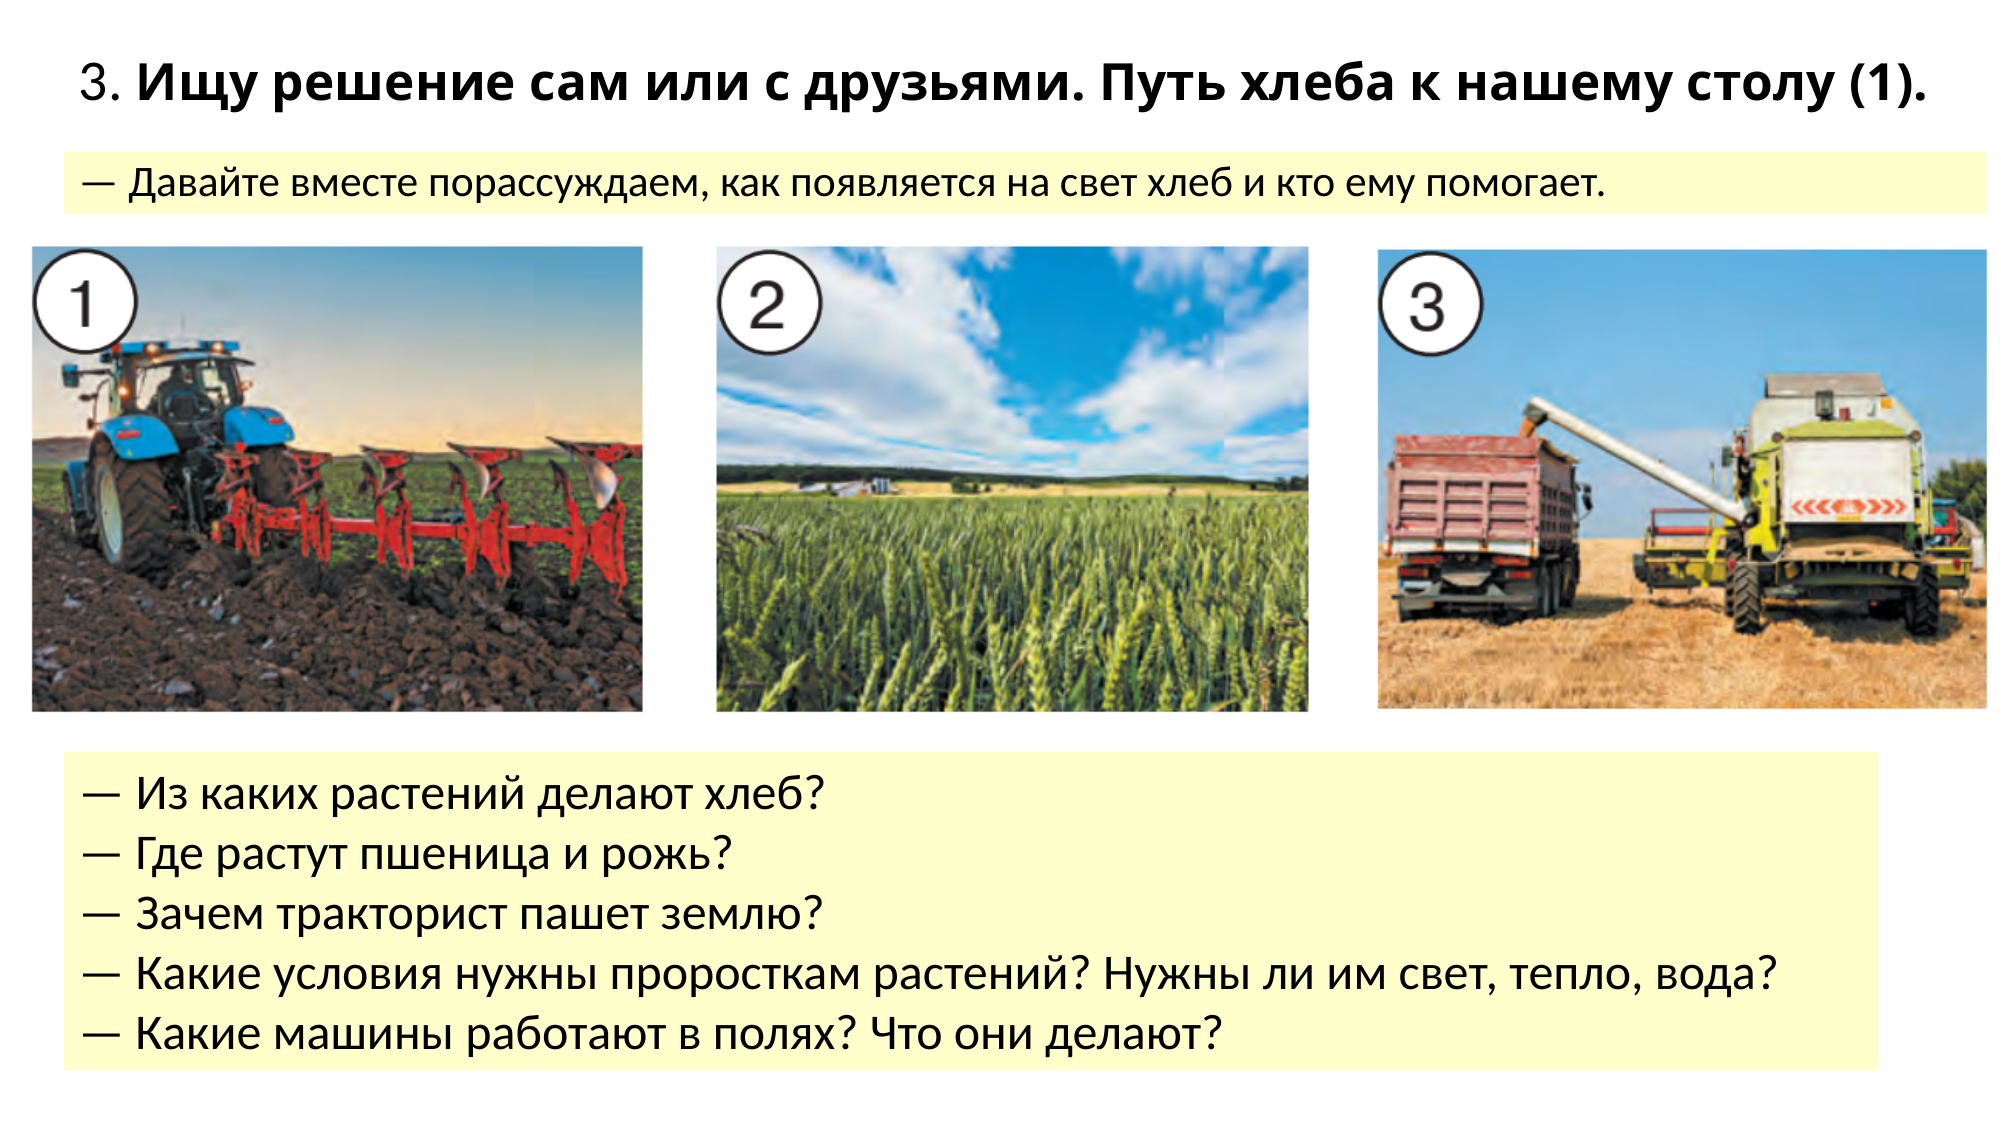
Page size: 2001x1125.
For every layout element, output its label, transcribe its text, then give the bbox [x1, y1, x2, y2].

text_box — Из каких растений делают хлеб? — Где растут пшеница и рожь? — Зачем тракторист пашет землю? — Какие условия нужны проросткам растений? Нужны ли им свет, тепло, вода? — Какие машины работают в полях? Что они делают? [64, 751, 1879, 1070]
title 3. Ищу решение сам или с друзьями. Путь хлеба к нашему столу (1). [64, 38, 1987, 125]
picture [0, 239, 2000, 726]
list — Давайте вместе порассуждаем, как появляется на свет хлеб и кто ему помогает. [64, 151, 1987, 214]
